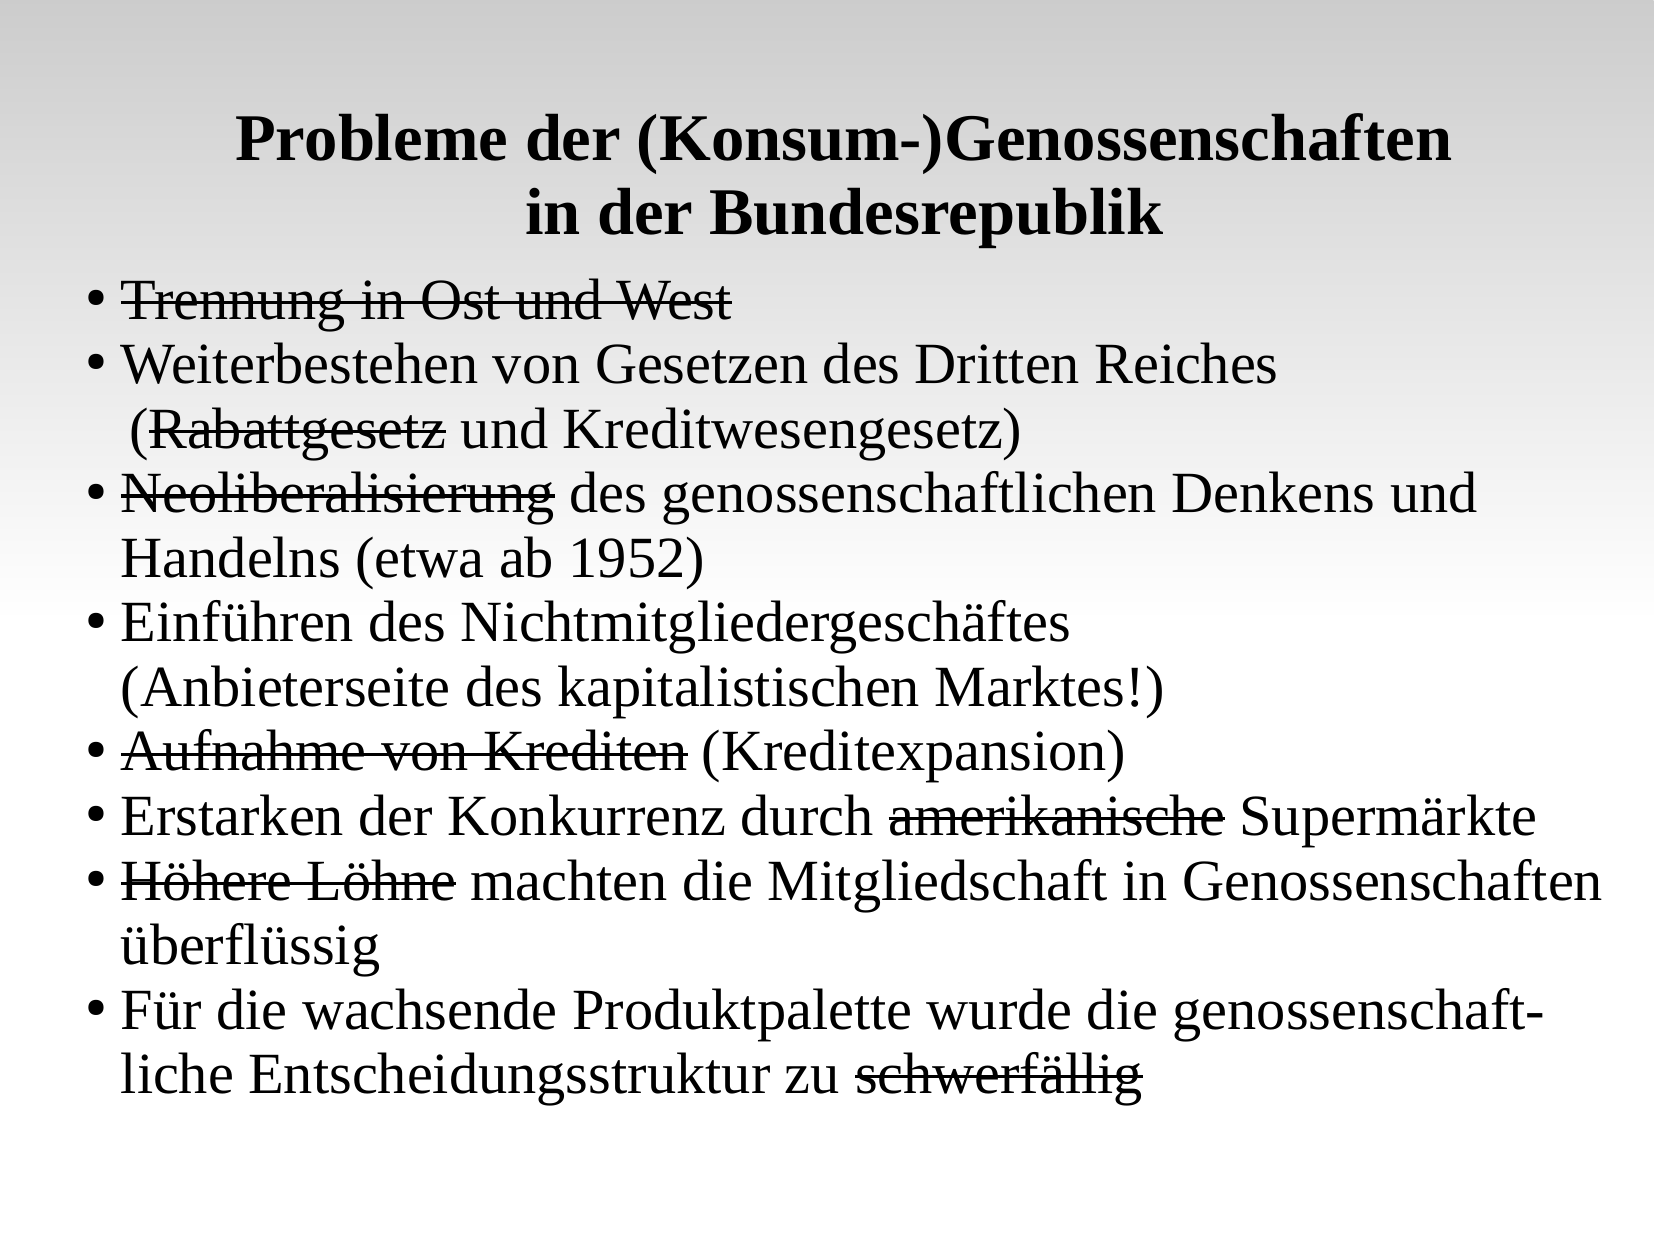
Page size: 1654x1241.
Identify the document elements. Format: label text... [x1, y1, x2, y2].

text_box Probleme der (Konsum-)Genossenschaften in der Bundesrepublik Trennung in Ost und West Weiterbestehen von Gesetzen des Dritten Reiches (Rabattgesetz und Kreditwesengesetz) Neoliberalisierung des genossenschaftlichen Denkens und Handelns (etwa ab 1952) Einführen des Nichtmitgliedergeschäftes (Anbieterseite des kapitalistischen Marktes!) Aufnahme von Krediten (Kreditexpansion) Erstarken der Konkurrenz durch amerikanische Supermärkte Höhere Löhne machten die Mitgliedschaft in Genossenschaften überflüssig Für die wachsende Produktpalette wurde die genossenschaft- liche Entscheidungsstruktur zu schwerfällig [70, 93, 1619, 1114]
